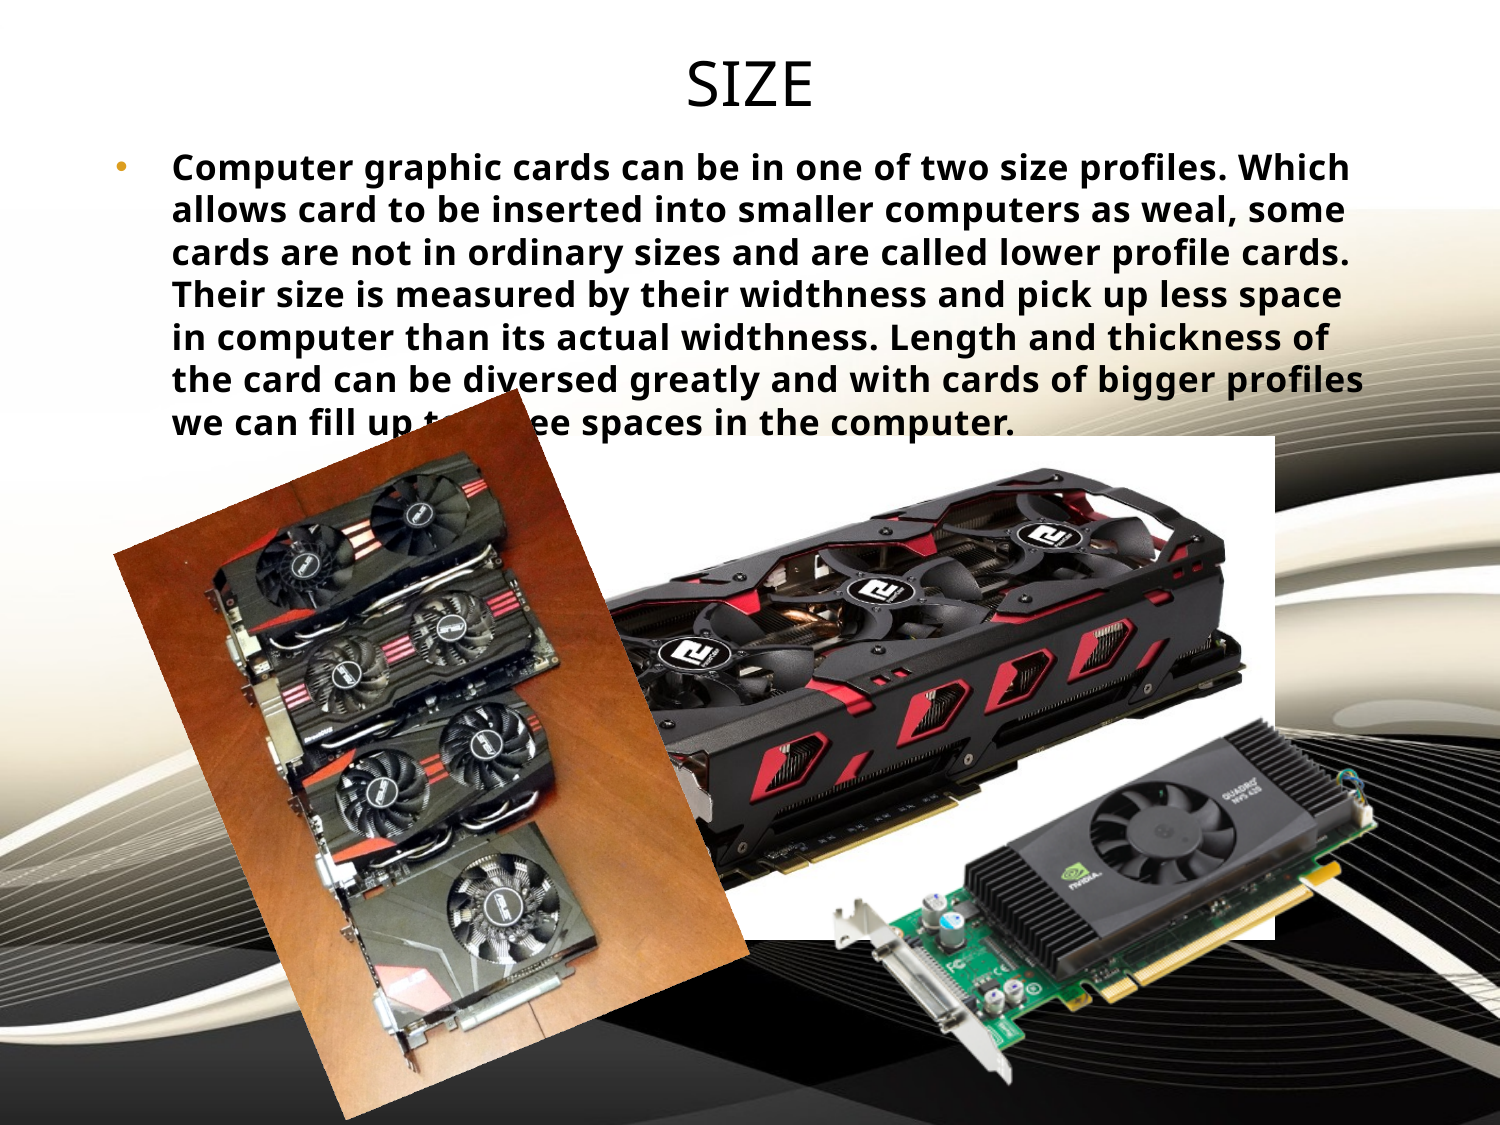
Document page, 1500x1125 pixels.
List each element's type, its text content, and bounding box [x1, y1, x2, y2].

list Computer graphic cards can be in one of two size profiles. Which allows card to be inserted into smaller computers as weal, some cards are not in ordinary sizes and are called lower profile cards. Their size is measured by their widthness and pick up less space in computer than its actual widthness. Length and thickness of the card can be diversed greatly and with cards of bigger profiles we can fill up to three spaces in the computer. [100, 137, 1401, 813]
title size [100, 19, 1401, 127]
picture [0, 0, 1500, 1125]
